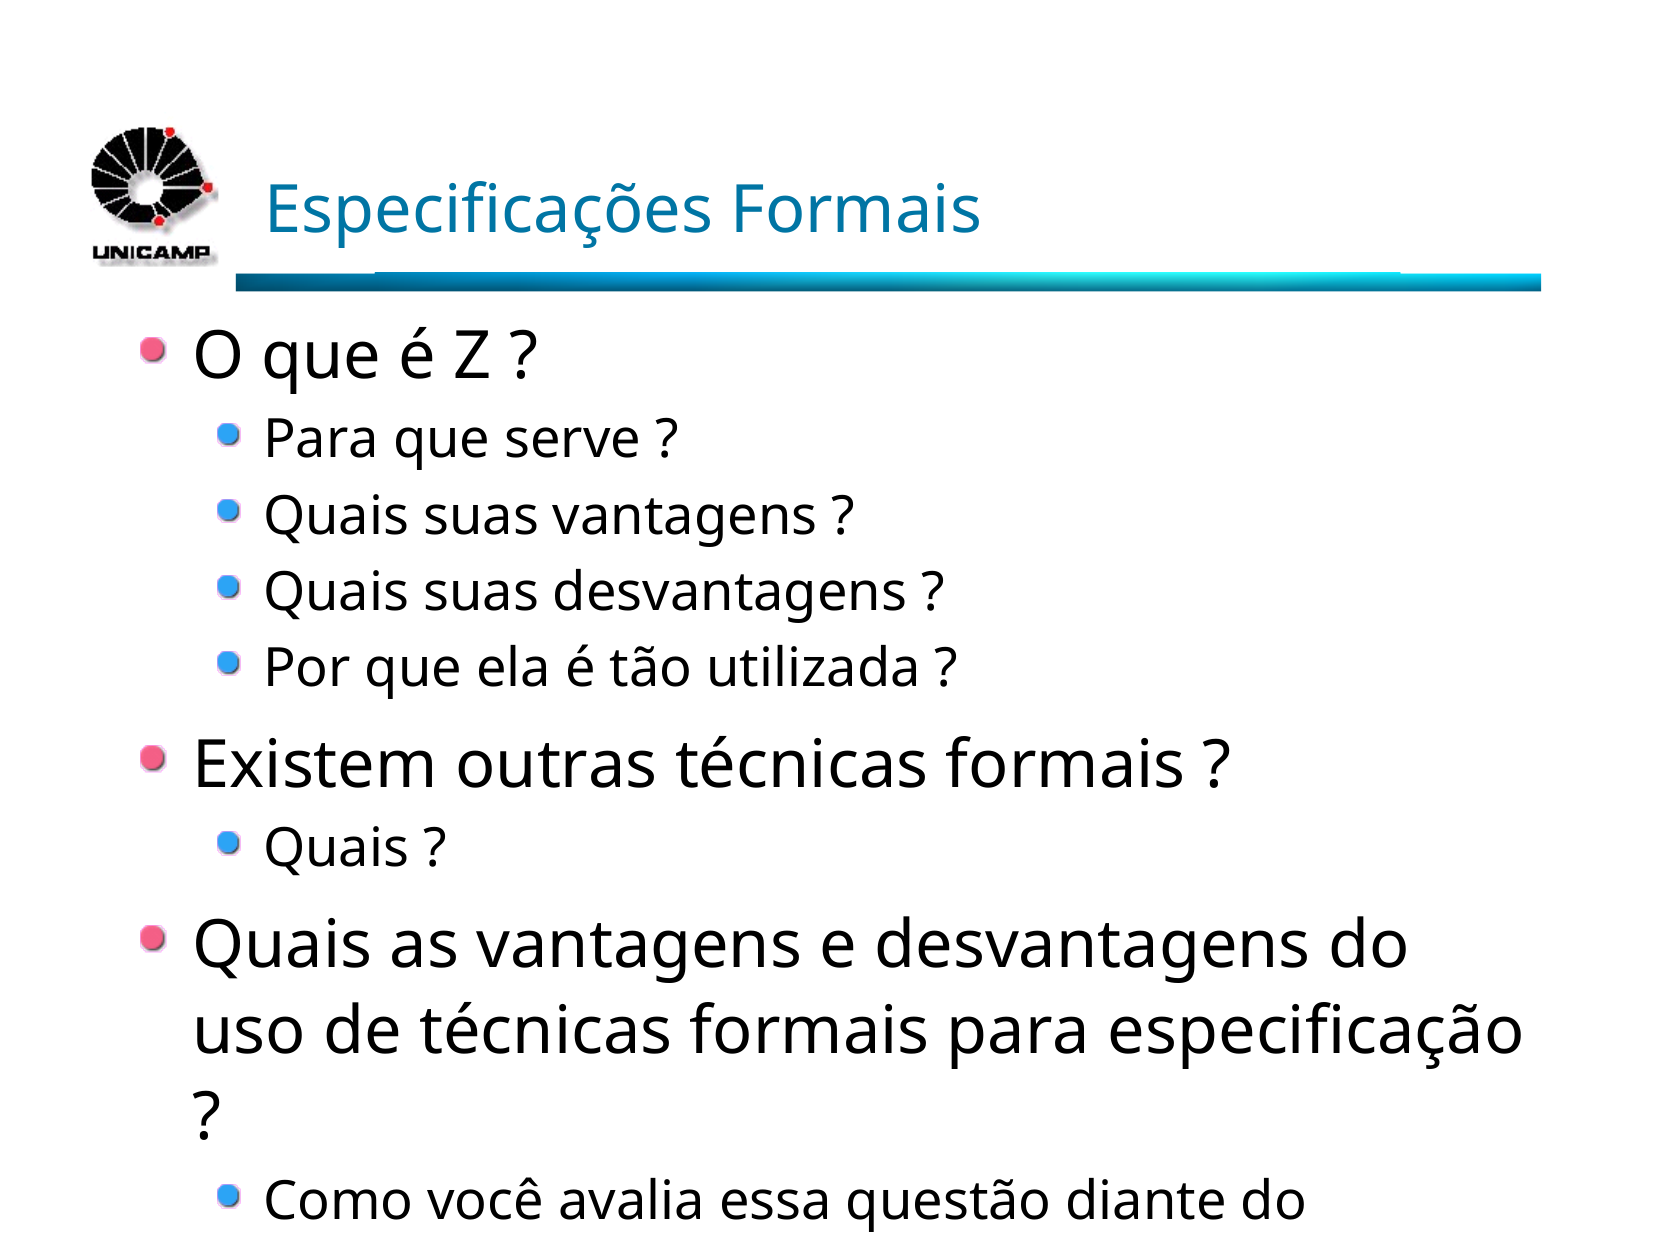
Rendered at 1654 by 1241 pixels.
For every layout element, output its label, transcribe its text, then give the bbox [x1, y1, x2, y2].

list O que é Z ? Para que serve ? Quais suas vantagens ? Quais suas desvantagens ? Por que ela é tão utilizada ? Existem outras técnicas formais ? Quais ? Quais as vantagens e desvantagens do uso de técnicas formais para especificação ? Como você avalia essa questão diante do desenvolvimento orientado a objetos ? [121, 309, 1534, 1167]
picture [216, 1183, 242, 1210]
picture [125, 272, 1654, 295]
title Especificações Formais [264, 57, 1534, 250]
